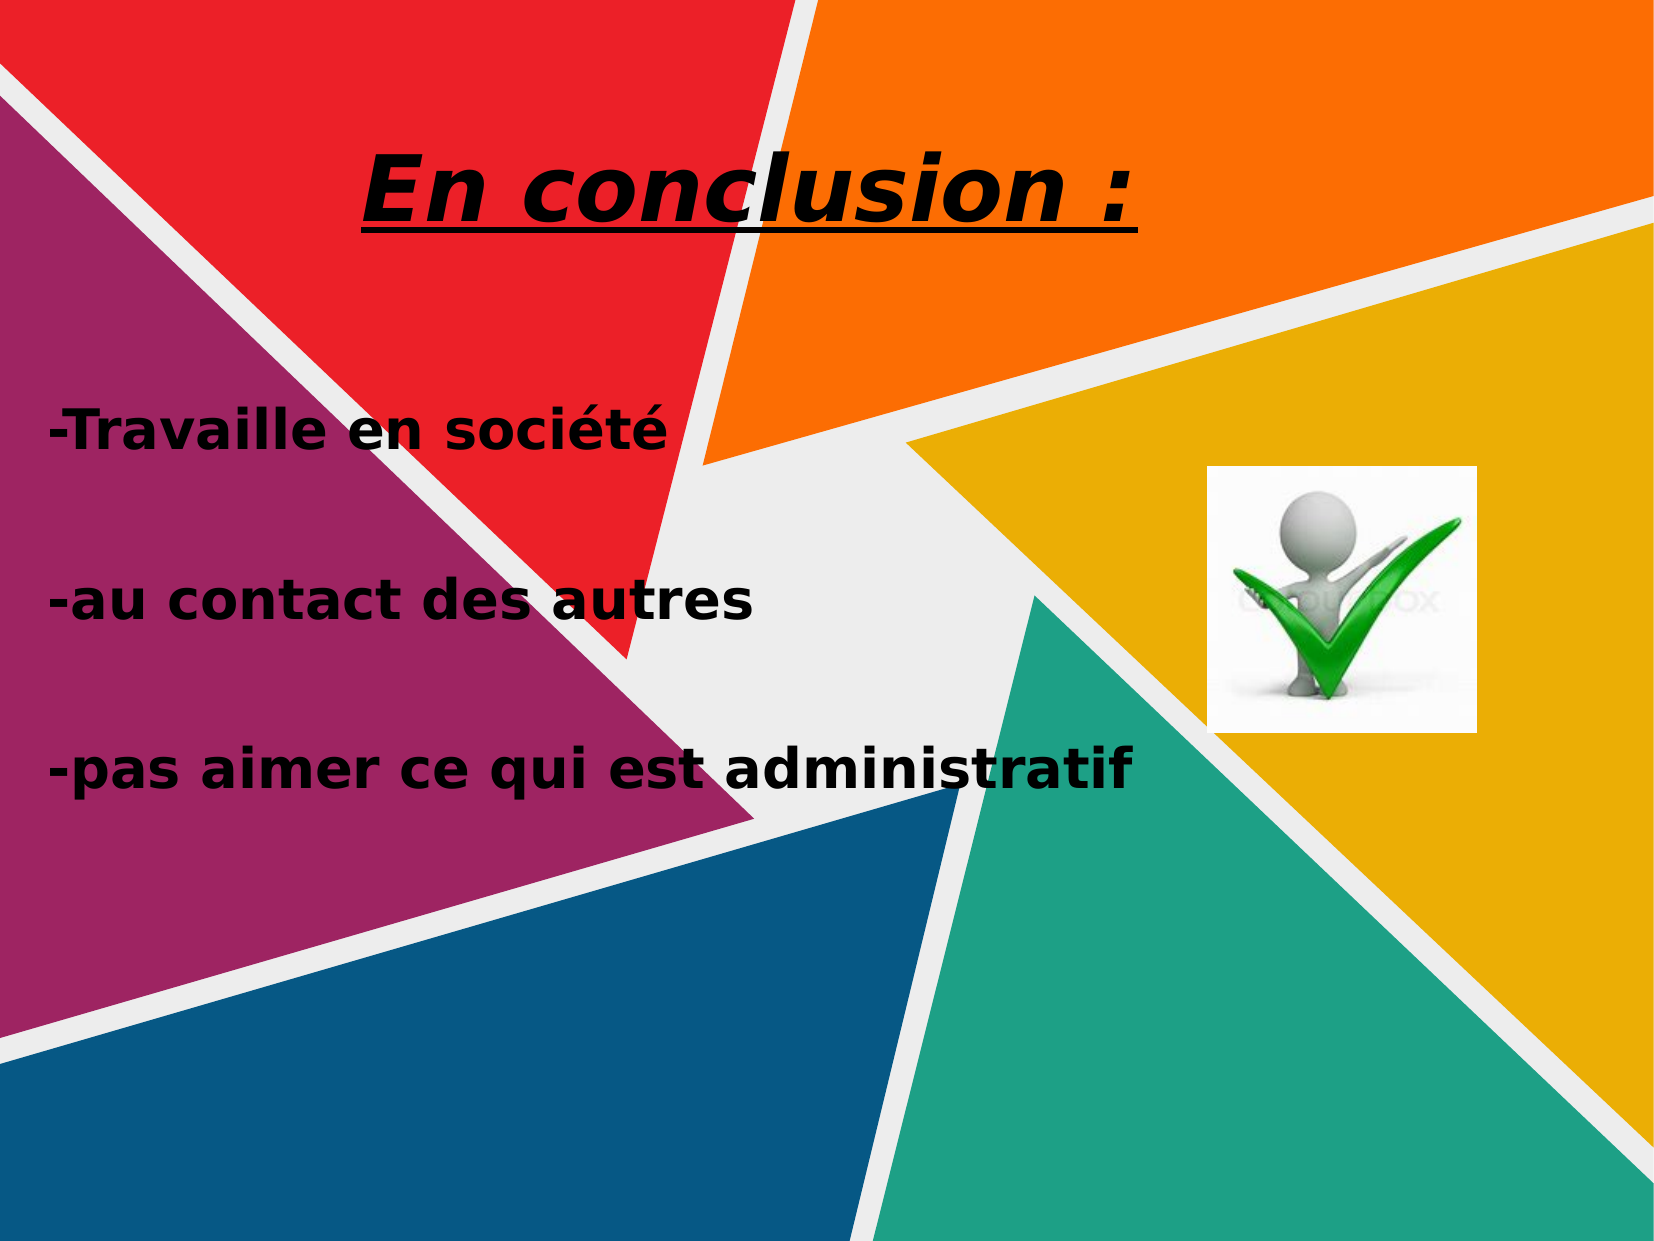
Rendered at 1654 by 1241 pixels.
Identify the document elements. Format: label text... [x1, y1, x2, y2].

picture [1207, 466, 1477, 733]
title En conclusion : [106, 82, 1394, 297]
list -Travaille en société -au contact des autres -pas aimer ce qui est administratif [47, 397, 1560, 804]
